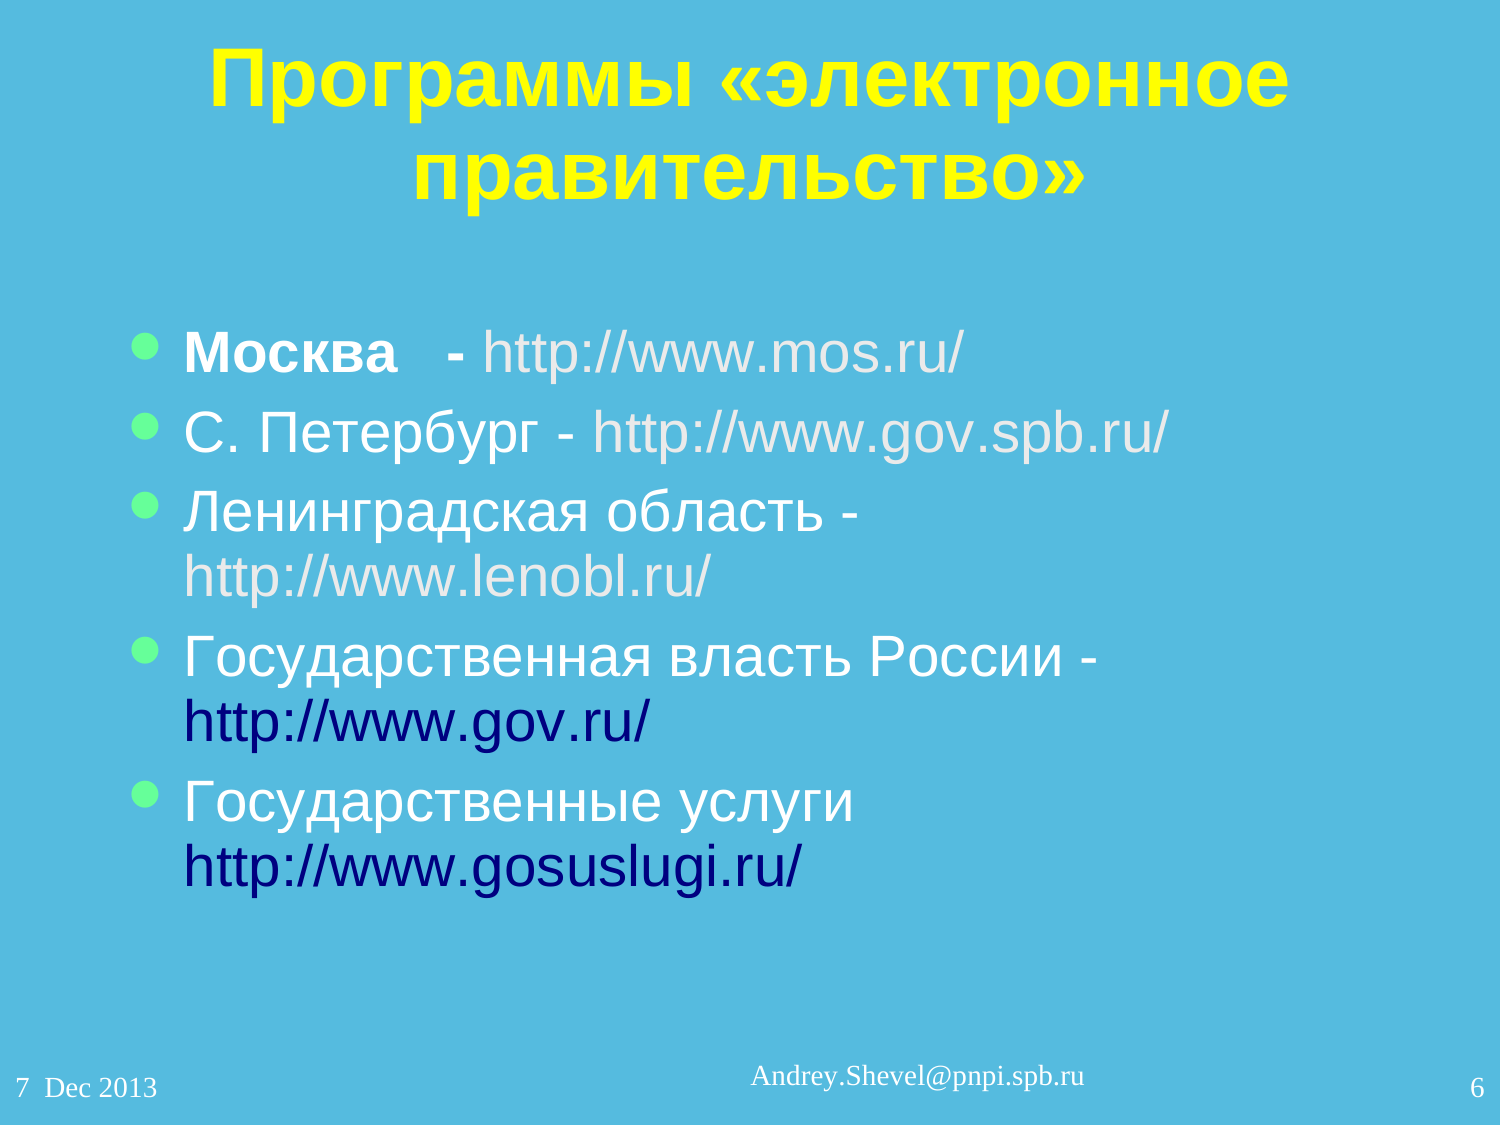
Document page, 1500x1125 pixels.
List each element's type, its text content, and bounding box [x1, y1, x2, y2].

list Москва - http://www.mos.ru/ С. Петербург - http://www.gov.spb.ru/ Ленинградская область - http://www.lenobl.ru/ Государственная власть России - http://www.gov.ru/ Государственные услуги http://www.gosuslugi.ru/ [112, 312, 1388, 988]
title Программы «электронное правительство» [112, 23, 1388, 225]
